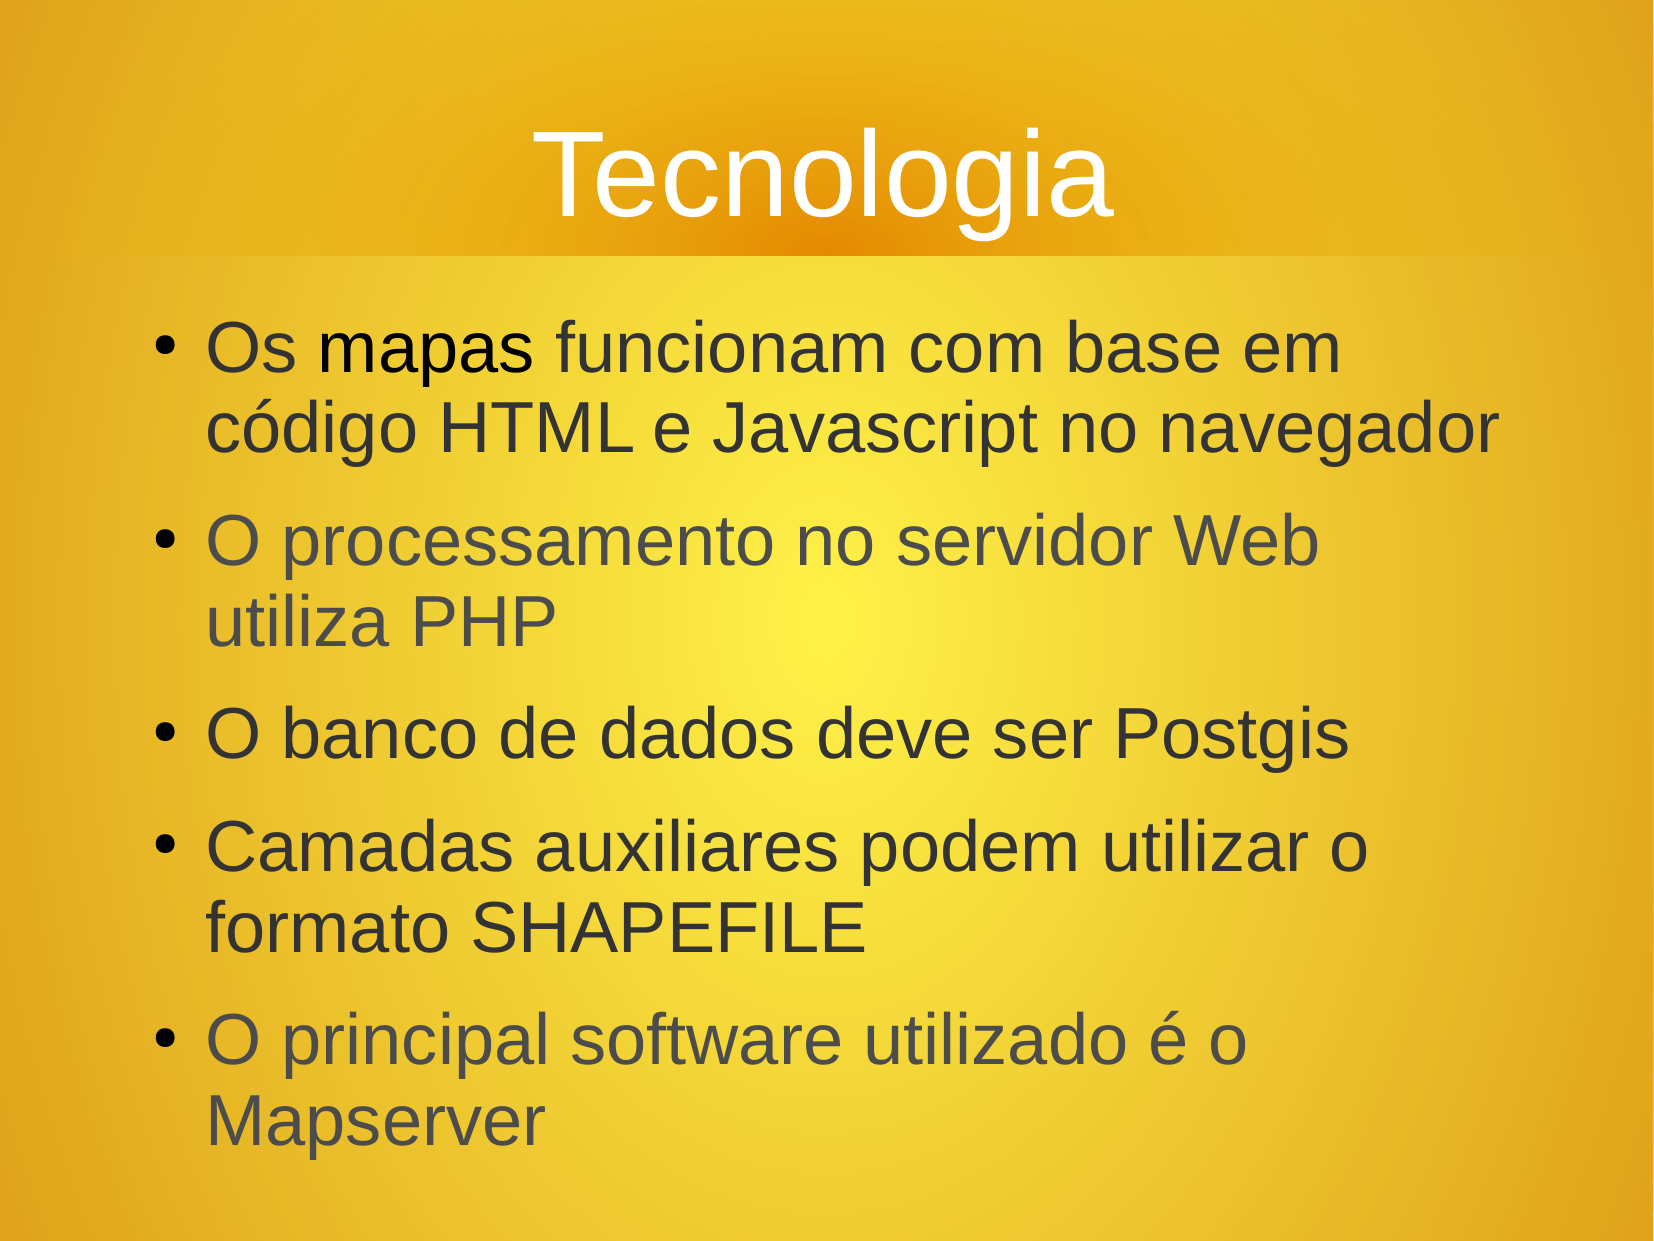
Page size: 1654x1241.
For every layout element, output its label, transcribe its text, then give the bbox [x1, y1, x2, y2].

list Os mapas funcionam com base em código HTML e Javascript no navegador O processamento no servidor Web utiliza PHP O banco de dados deve ser Postgis Camadas auxiliares podem utilizar o formato SHAPEFILE O principal software utilizado é o Mapserver [134, 306, 1519, 1170]
title Tecnologia [78, 70, 1567, 278]
